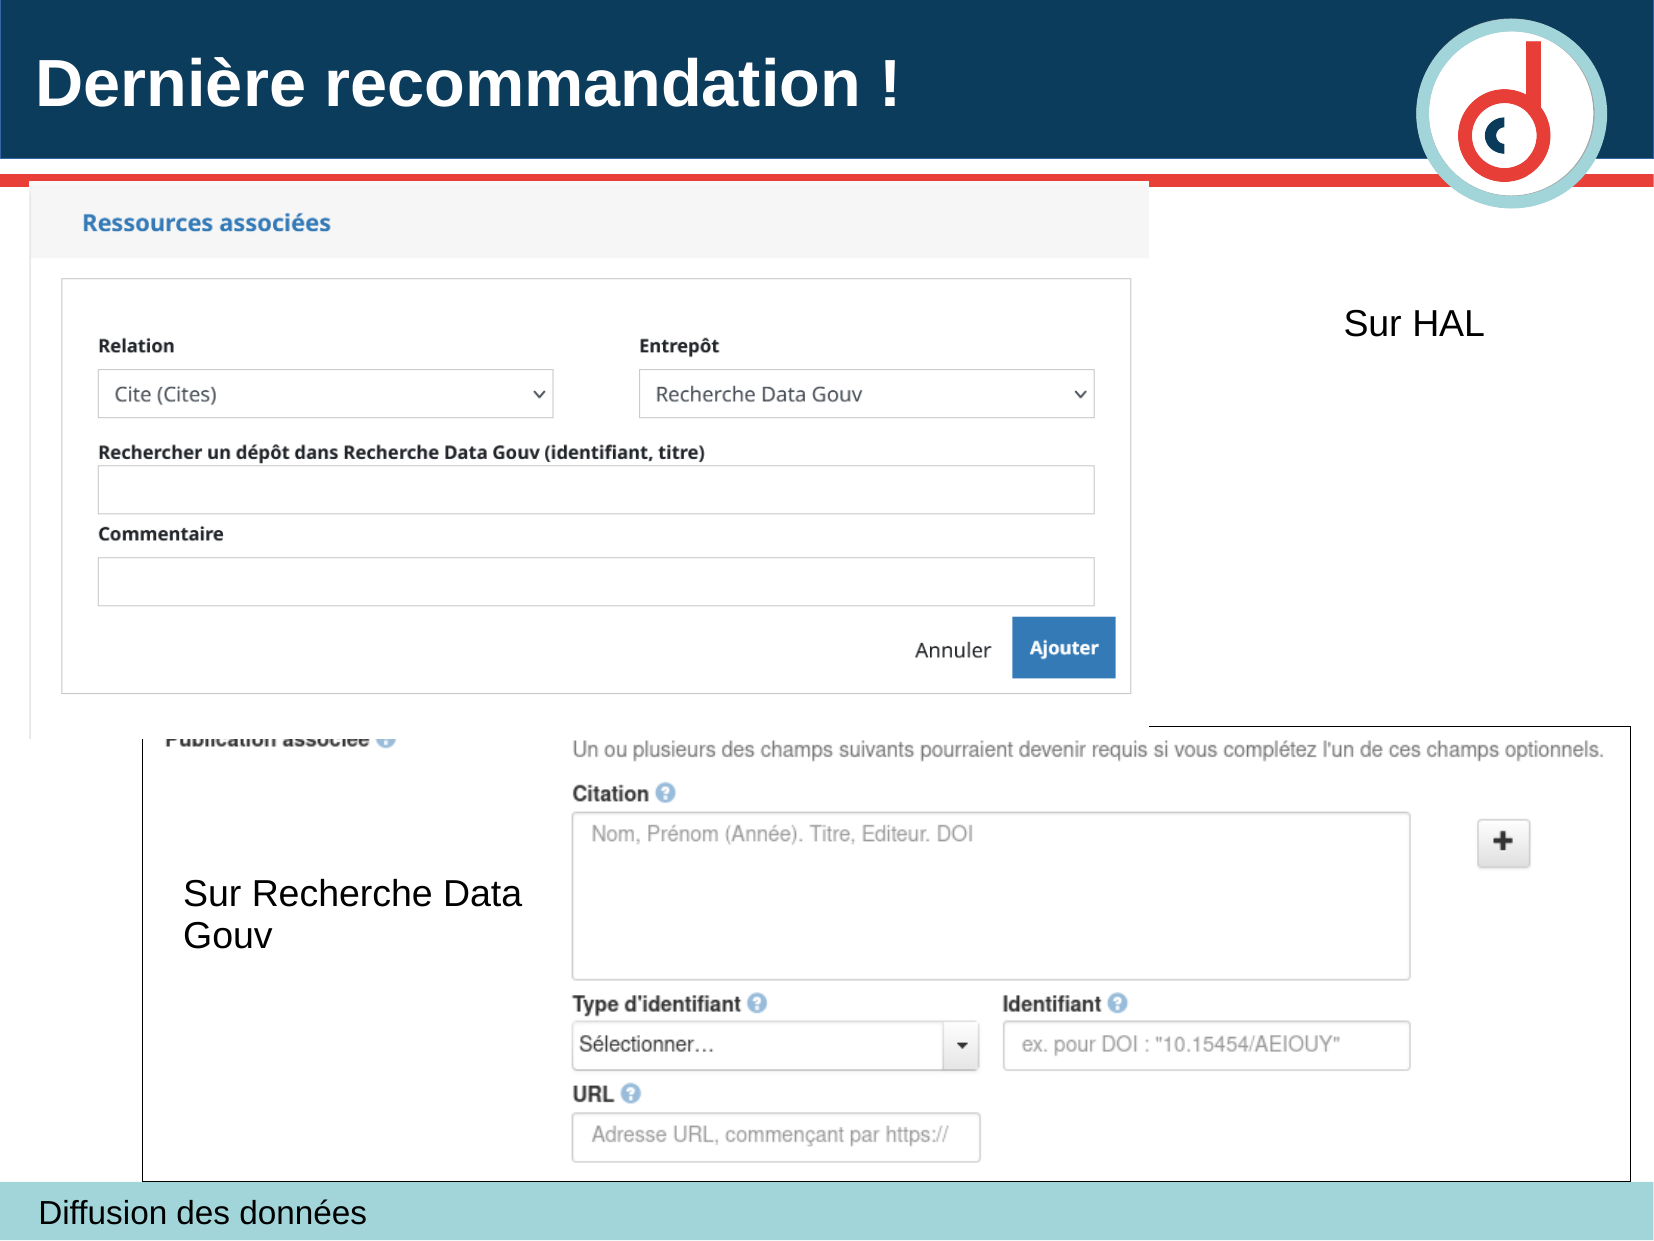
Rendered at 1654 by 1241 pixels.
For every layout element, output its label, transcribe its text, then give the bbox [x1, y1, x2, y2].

text_box Diffusion des données [23, 1187, 621, 1241]
title Dernière recommandation ! [35, 11, 1430, 159]
picture [29, 181, 1631, 1182]
text_box Sur HAL [1328, 295, 1500, 353]
text_box Sur Recherche Data Gouv [168, 865, 543, 965]
